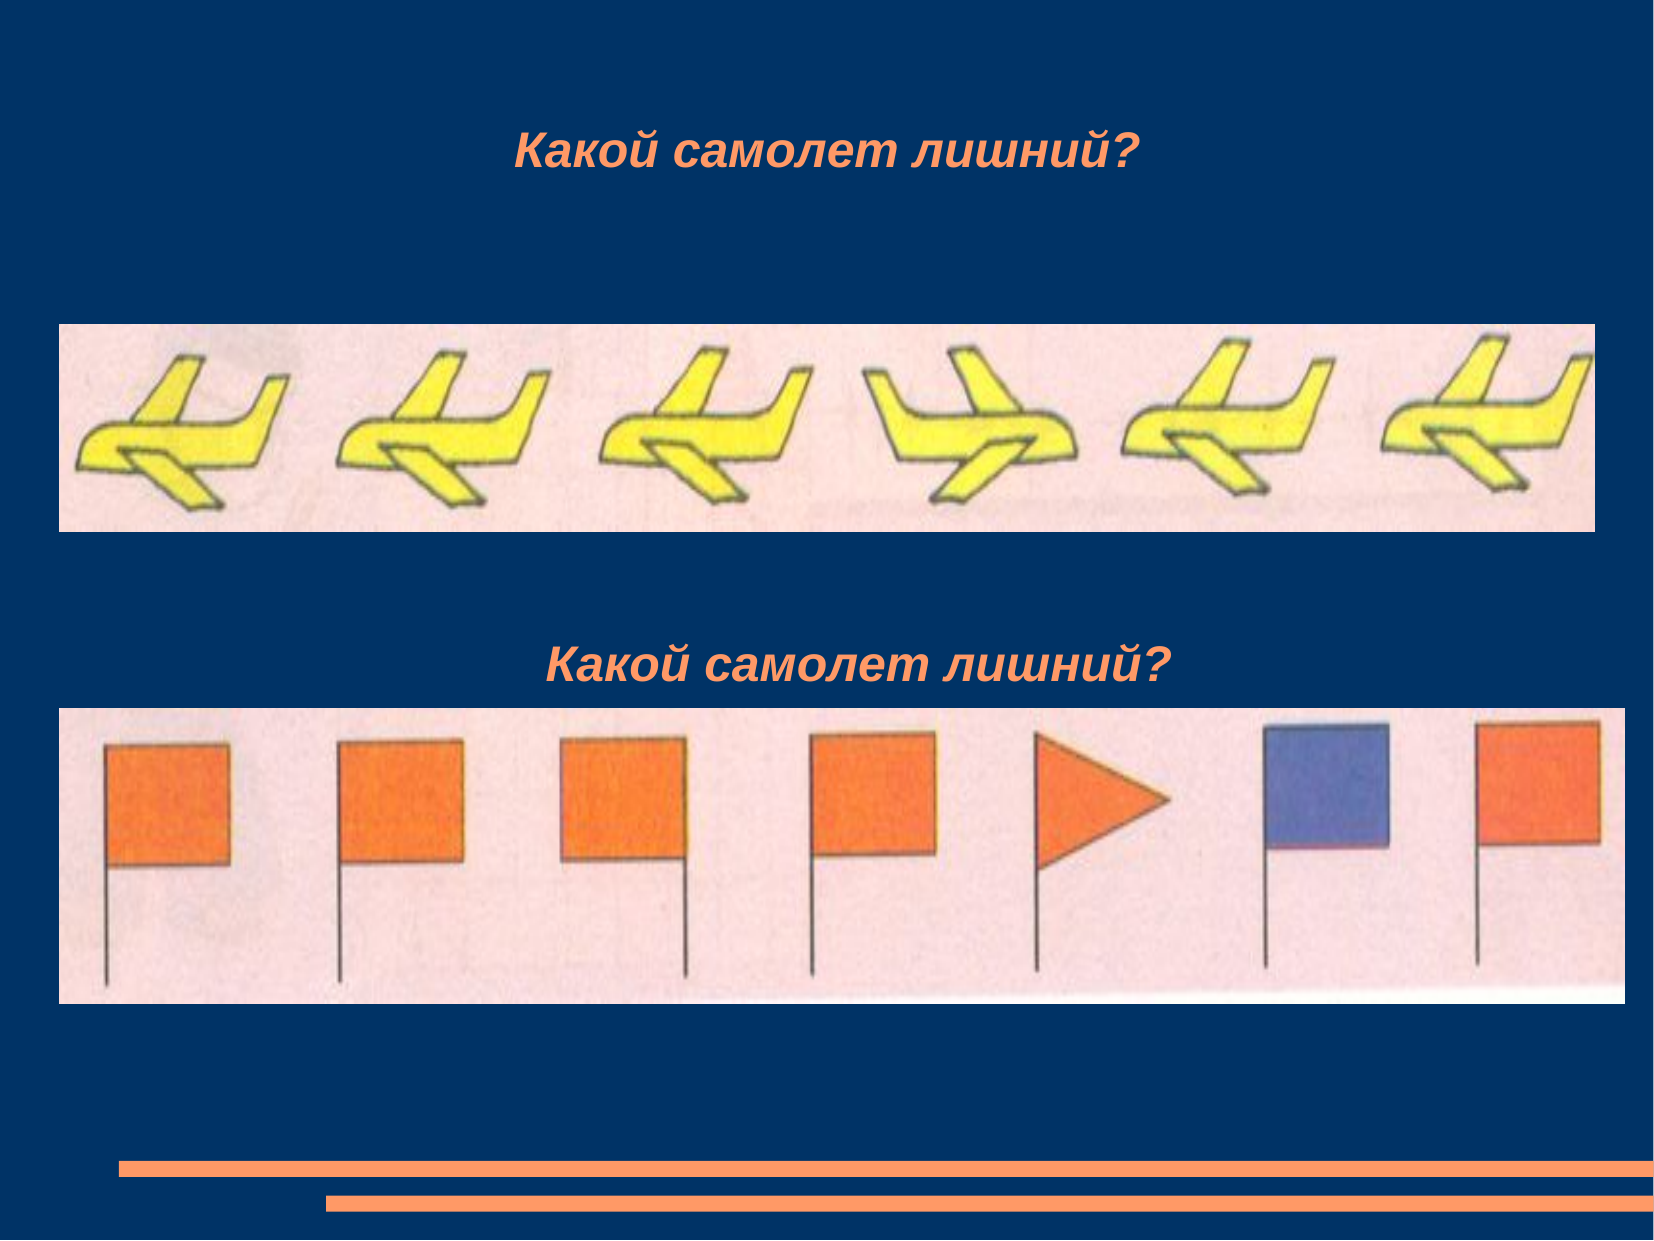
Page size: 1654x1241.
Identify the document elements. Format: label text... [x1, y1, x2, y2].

picture [59, 708, 1625, 1004]
title Какой самолет лишний? [121, 46, 1534, 254]
title Какой самолет лишний? [152, 561, 1565, 708]
picture [59, 324, 1595, 532]
